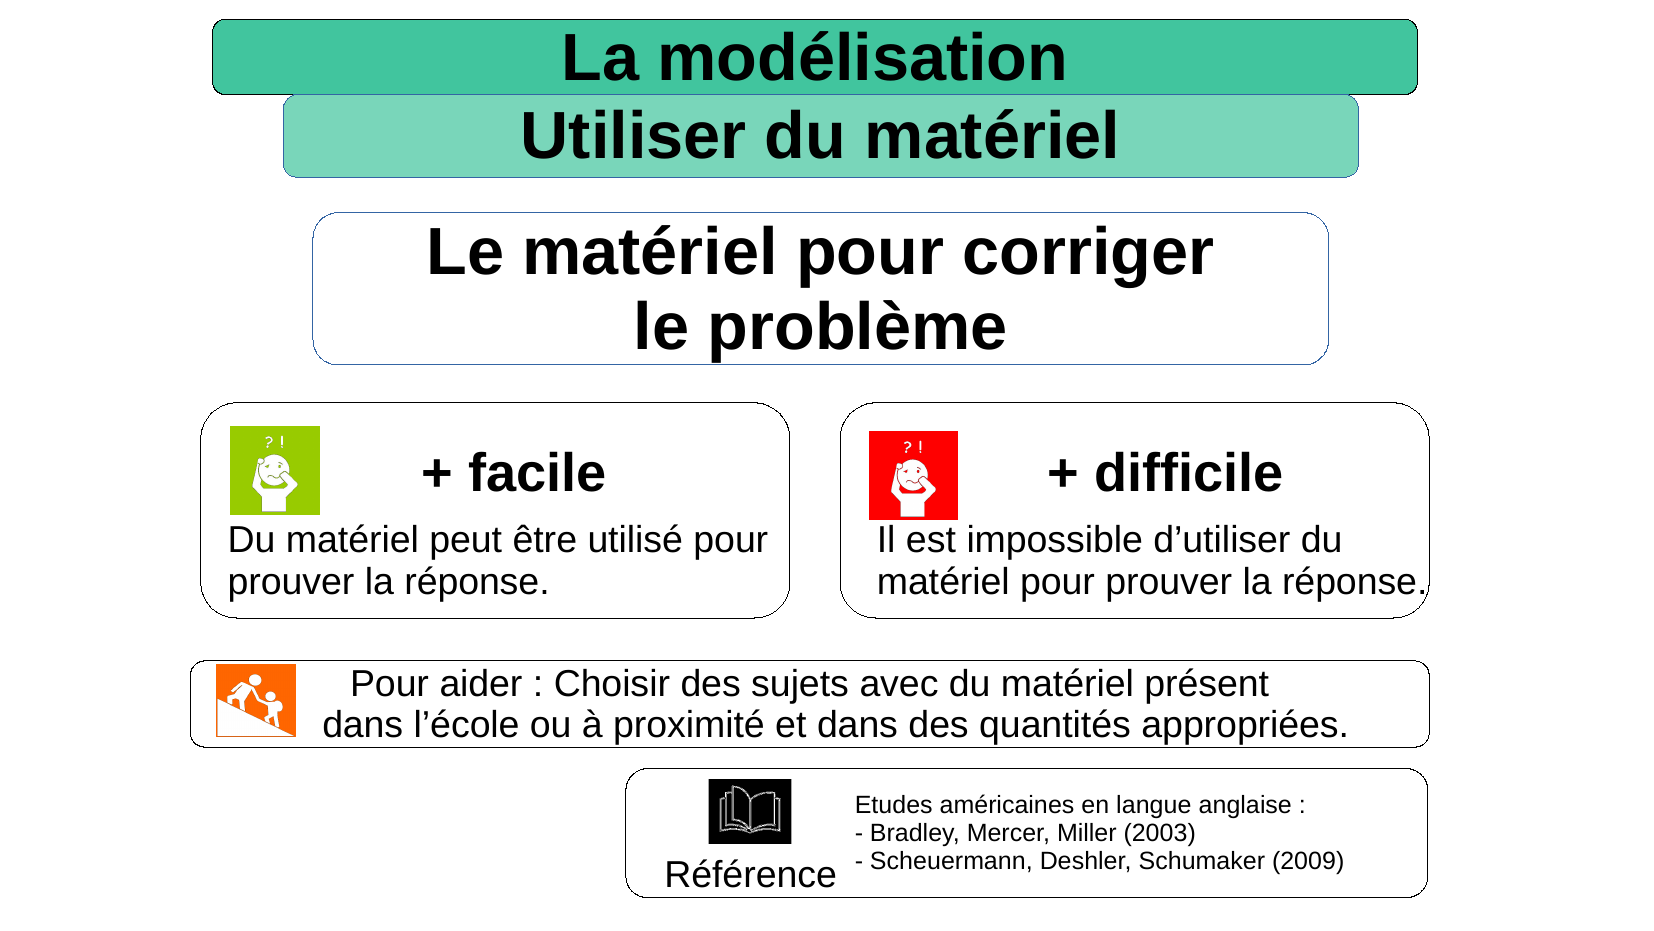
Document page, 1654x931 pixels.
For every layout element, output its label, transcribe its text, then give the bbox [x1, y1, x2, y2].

text_box Il est impossible d’utiliser du matériel pour prouver la réponse. [862, 511, 1450, 614]
picture [216, 664, 296, 737]
text_box + facile [405, 435, 623, 511]
picture [869, 431, 958, 511]
text_box Le matériel pour corriger le problème [312, 212, 1329, 365]
picture [708, 779, 792, 844]
text_box Pour aider : Choisir des sujets avec du matériel présent dans l’école ou à proximité et dans des quantités appropriées. [190, 660, 1430, 748]
text_box La modélisation [212, 19, 1418, 95]
text_box Du matériel peut être utilisé pour prouver la réponse. [212, 511, 790, 614]
text_box Référence [649, 845, 863, 903]
picture [230, 426, 320, 511]
text_box Etudes américaines en langue anglaise : - Bradley, Mercer, Miller (2003) - Scheuermann, Deshler, Schumaker (2009) [840, 783, 1430, 886]
text_box Utiliser du matériel [283, 94, 1359, 178]
text_box + difficile [1031, 435, 1301, 511]
